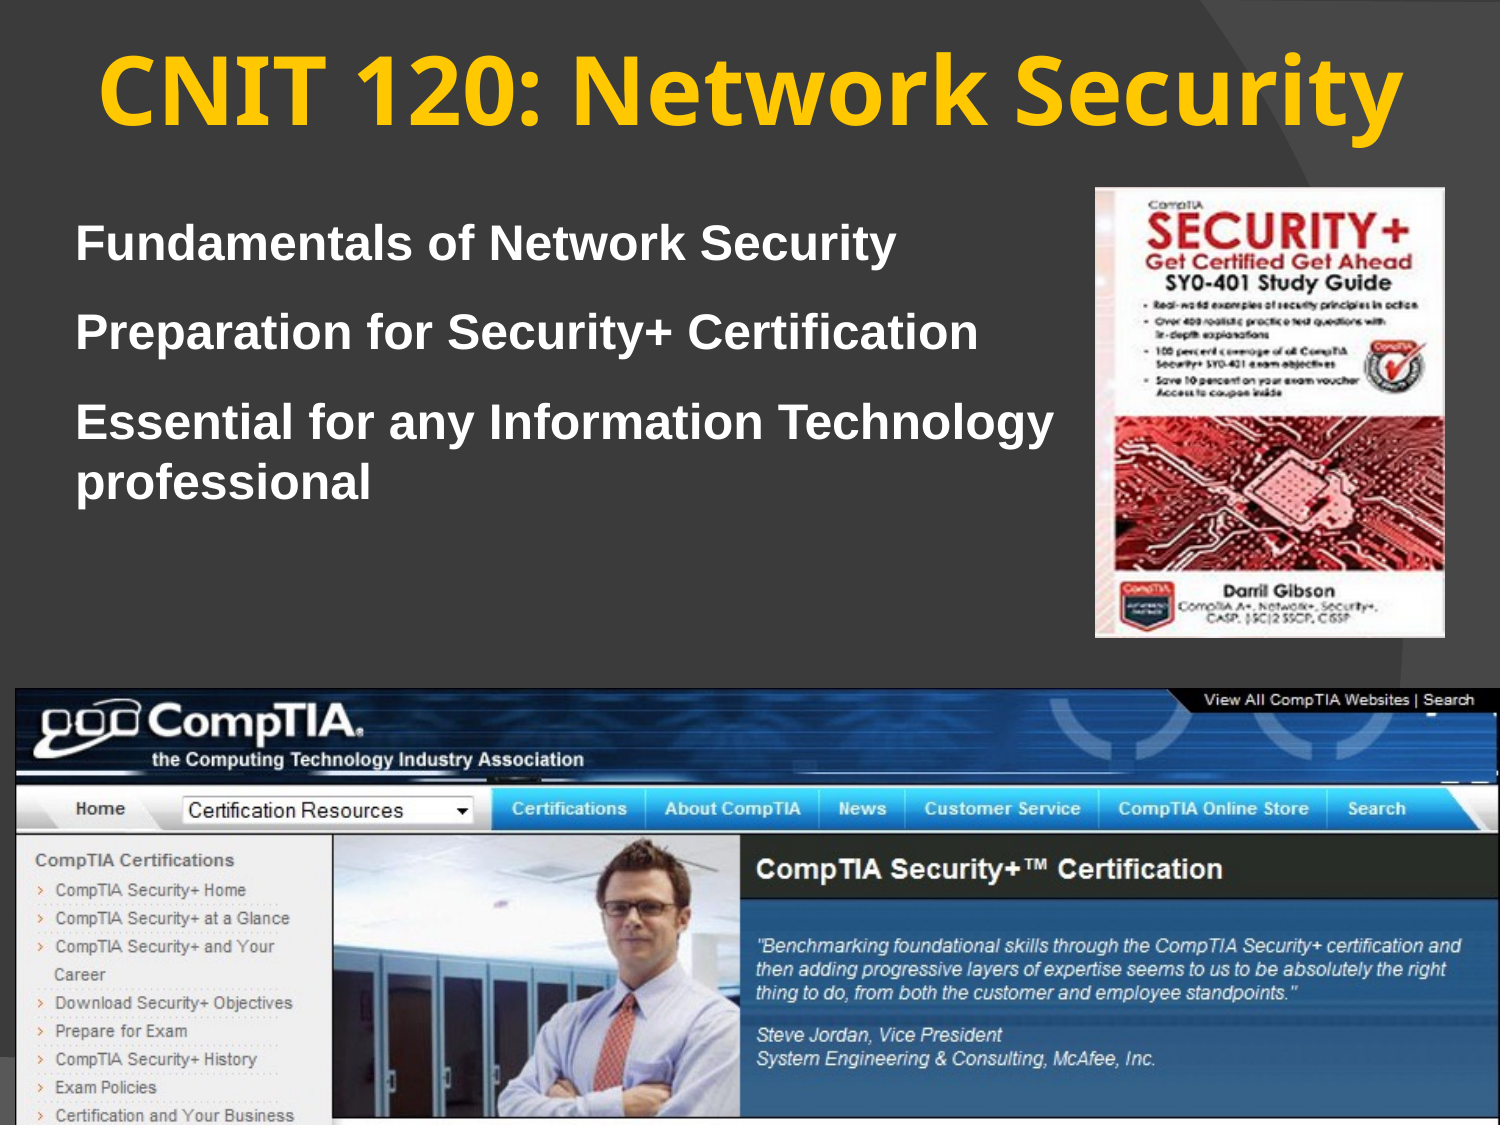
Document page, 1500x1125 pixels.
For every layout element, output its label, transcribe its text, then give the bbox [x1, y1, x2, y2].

picture [1095, 187, 1445, 638]
picture [15, 688, 1500, 1125]
list Fundamentals of Network Security Preparation for Security+ Certification Essential for any Information Technology professional [0, 210, 1063, 663]
title CNIT 120: Network Security [75, 29, 1425, 218]
